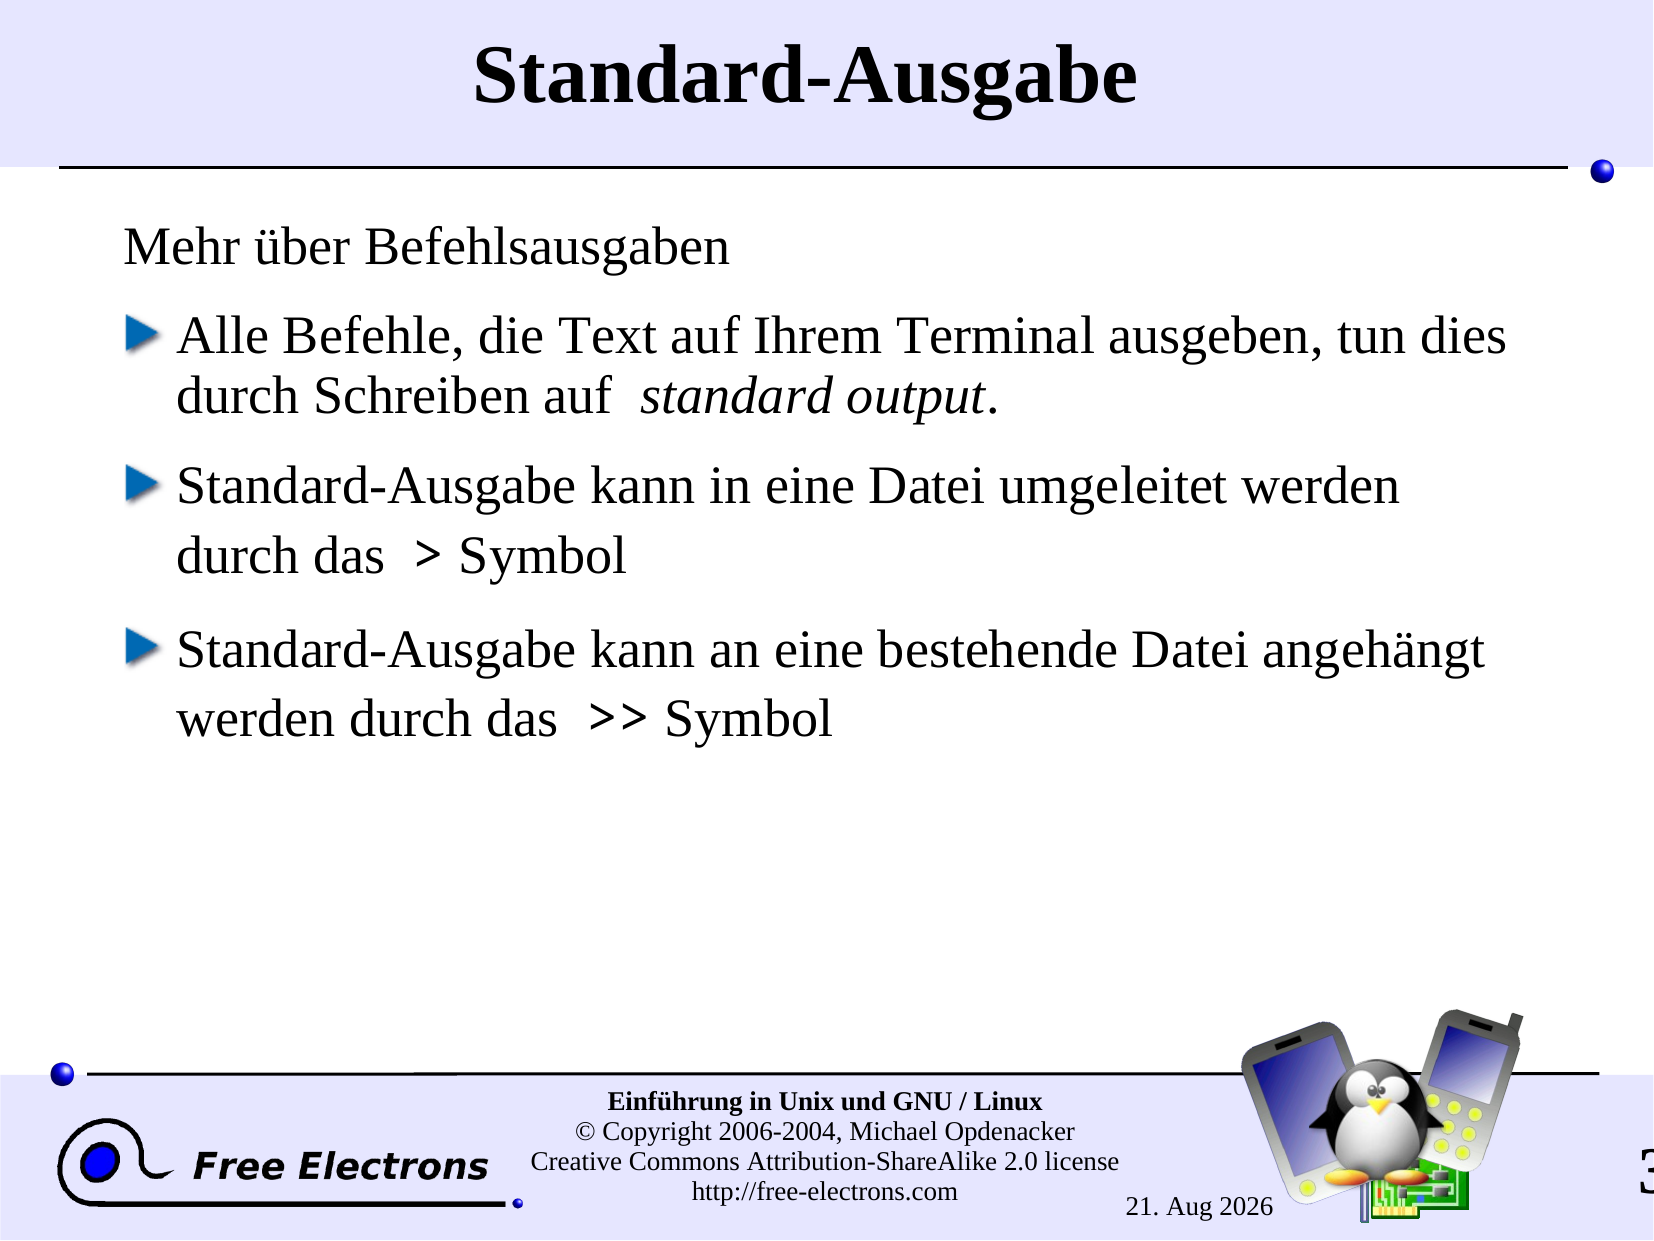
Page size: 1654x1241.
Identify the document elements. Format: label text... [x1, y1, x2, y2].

title Standard-Ausgabe [60, 28, 1551, 121]
picture [1231, 1007, 1538, 1241]
picture [50, 1107, 527, 1216]
list Mehr über Befehlsausgaben Alle Befehle, die Text auf Ihrem Terminal ausgeben, tun dies durch Schreiben auf standard output. Standard-Ausgabe kann in eine Datei umgeleitet werden durch das > Symbol Standard-Ausgabe kann an eine bestehende Datei angehängt werden durch das >> Symbol [105, 216, 1518, 1066]
